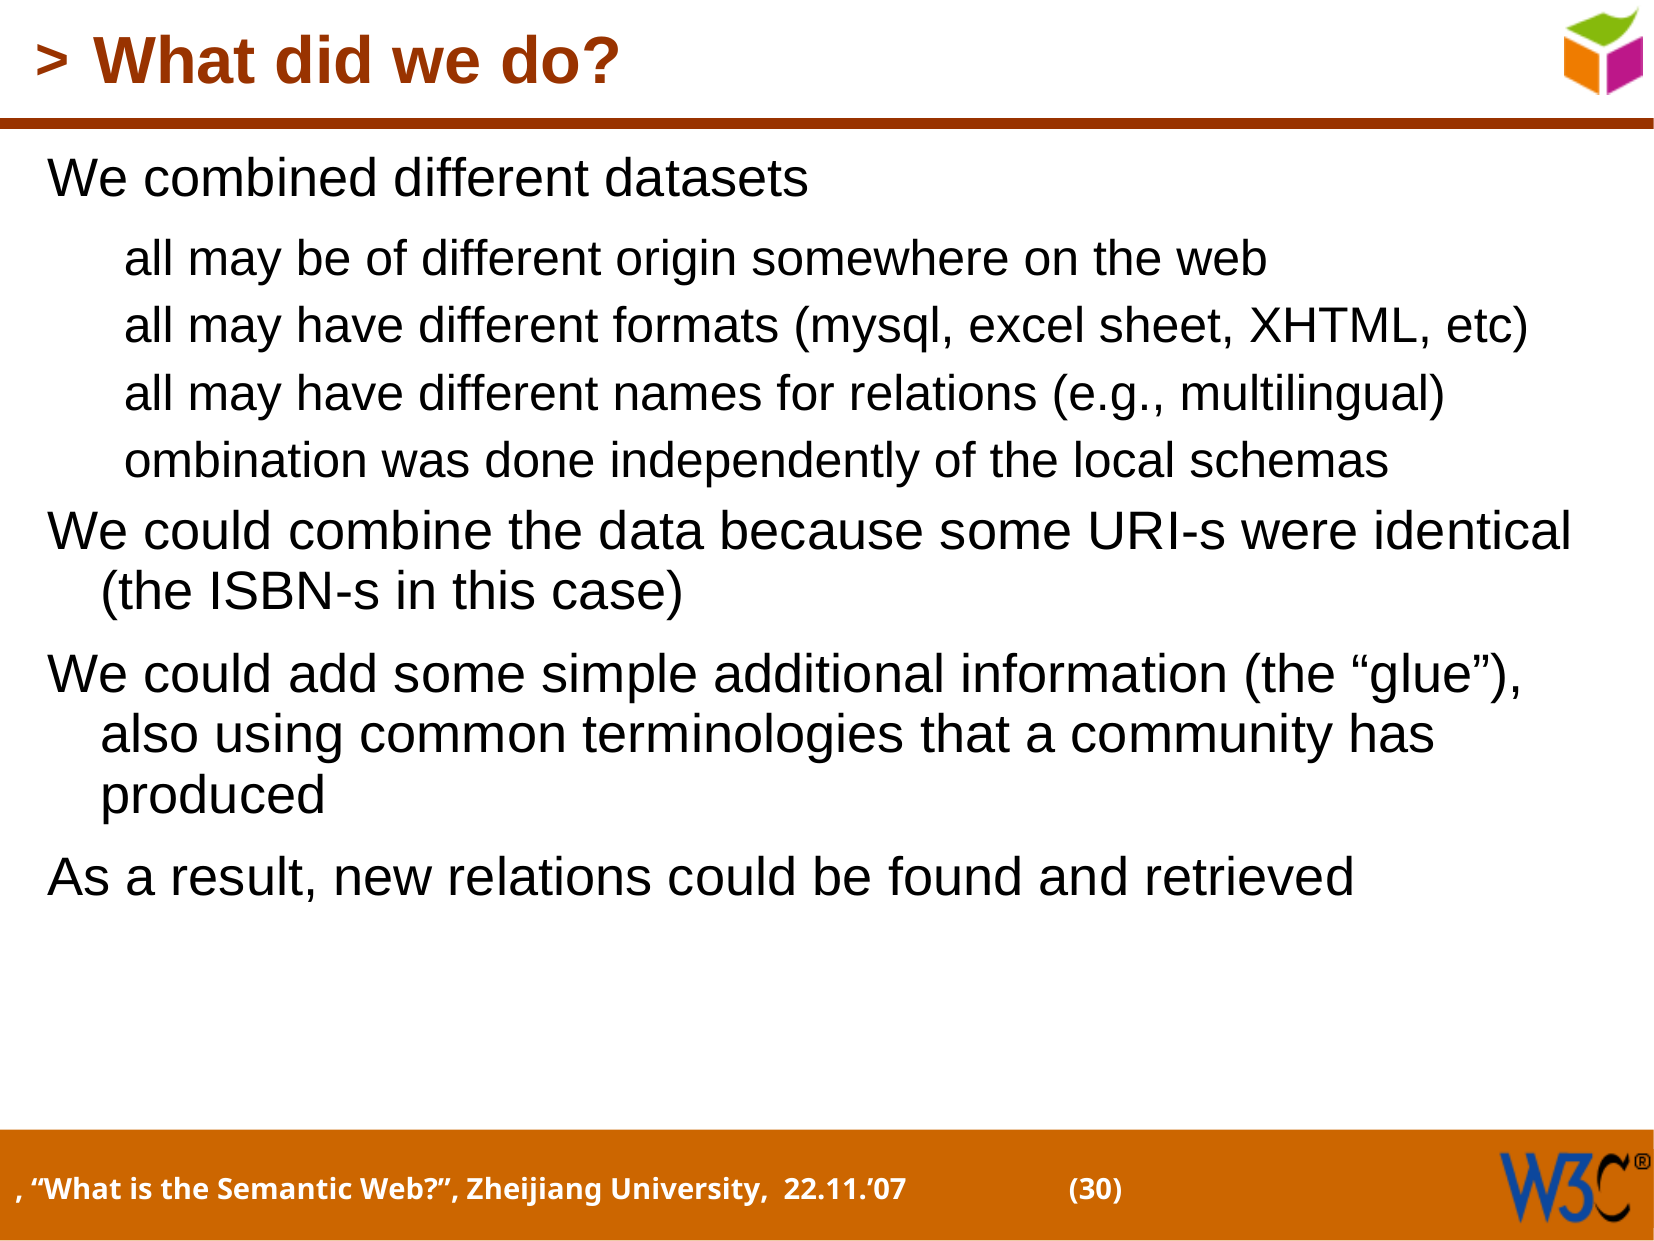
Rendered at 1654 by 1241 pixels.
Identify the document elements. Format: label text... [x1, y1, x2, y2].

title What did we do? [93, 7, 1493, 111]
picture [1564, 5, 1643, 95]
list We combined different datasets all may be of different origin somewhere on the web all may have different formats (mysql, excel sheet, XHTML, etc) all may have different names for relations (e.g., multilingual) ombination was done independently of the local schemas We could combine the data because some URI-s were identical (the ISBN-s in this case) We could add some simple additional information (the “glue”), also using common terminologies that a community has produced As a result, new relations could be found and retrieved [29, 147, 1624, 1119]
picture [1495, 1149, 1654, 1228]
